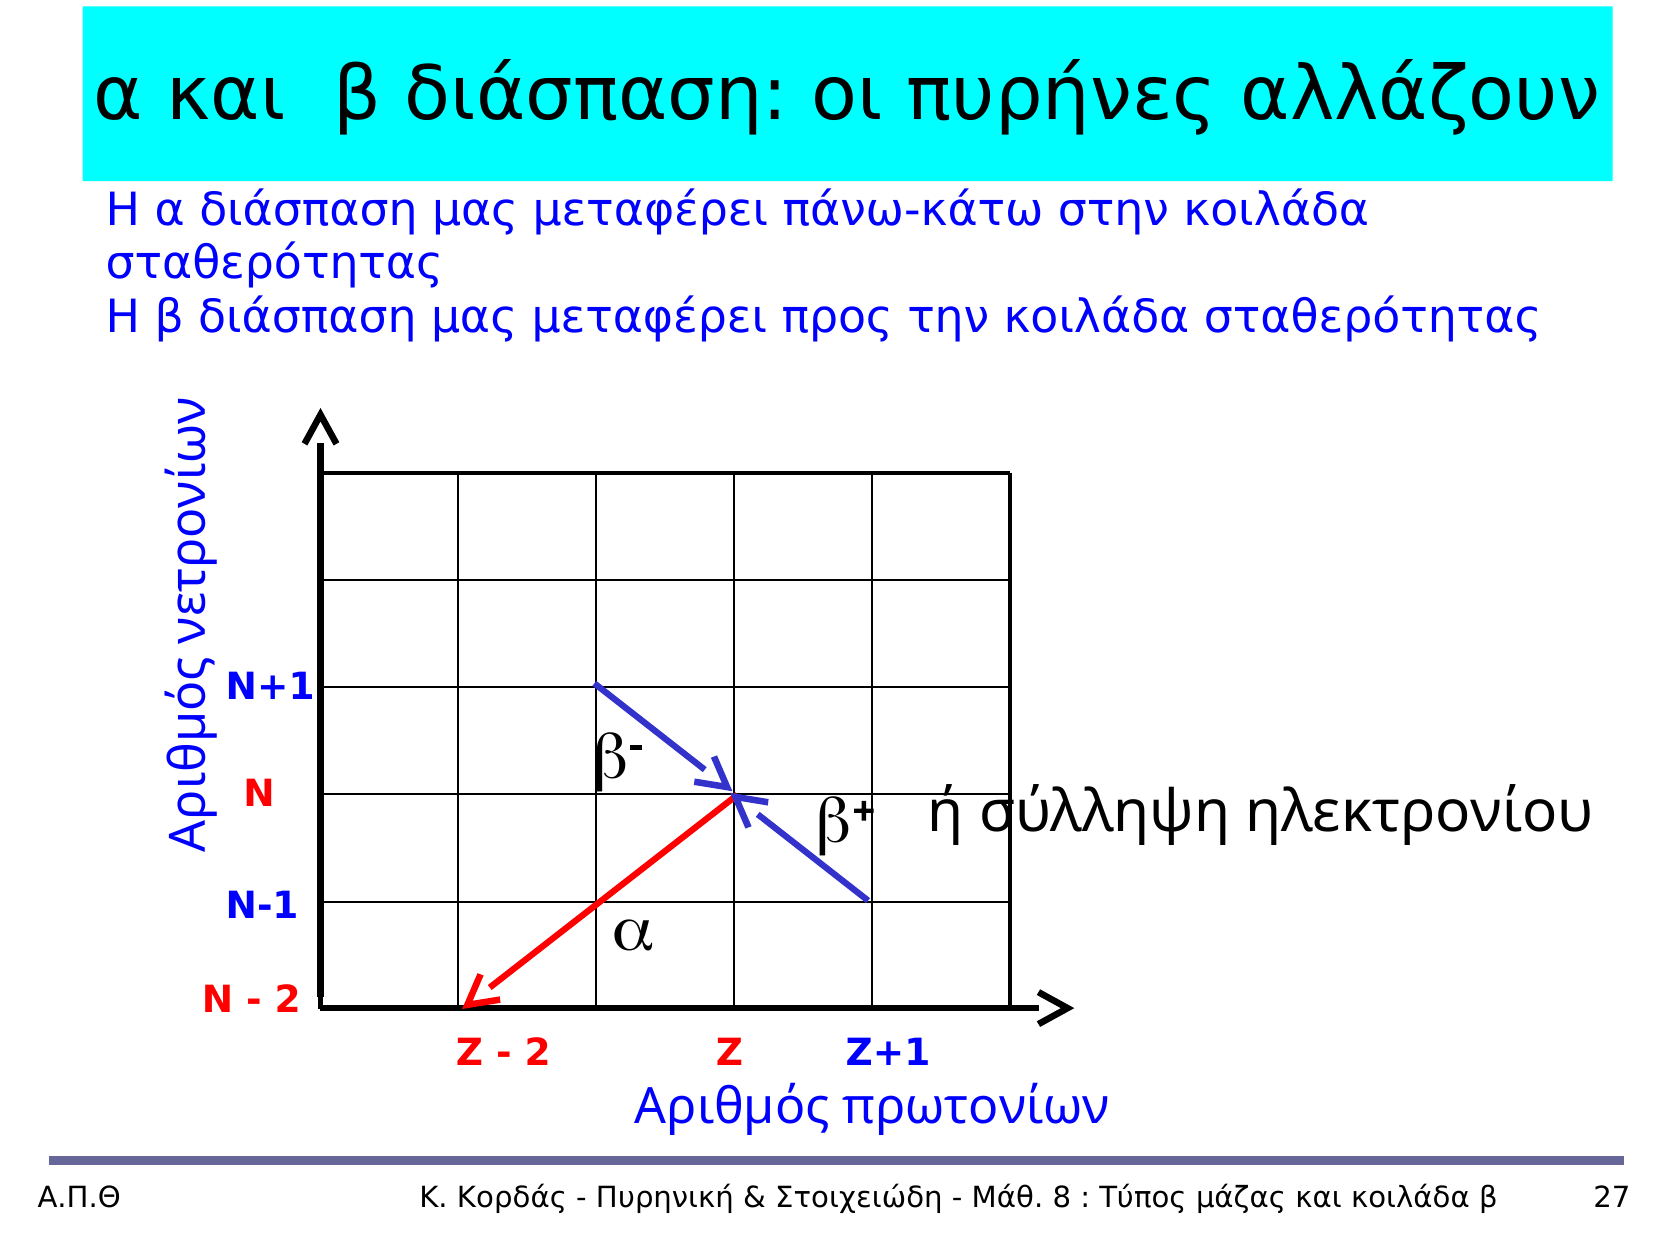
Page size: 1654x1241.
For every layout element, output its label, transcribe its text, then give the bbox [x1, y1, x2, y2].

text_box - [578, 704, 658, 800]
text_box Ν-1 [210, 876, 361, 935]
text_box Ν+1 [210, 657, 361, 717]
text_box Αριθμός πρωτονίων [620, 1065, 1126, 1142]
text_box + [800, 767, 890, 864]
text_box ή σύλληψη ηλεκτρονίου [913, 765, 1609, 851]
text_box  [597, 875, 670, 972]
text_box Ζ [700, 1023, 830, 1083]
text_box Ν [228, 763, 379, 823]
title α και β διάσπαση: οι πυρήνες αλλάζουν [82, 6, 1613, 182]
text_box Ν - 2 [187, 970, 338, 1030]
text_box Ζ - 2 [441, 1023, 592, 1083]
text_box - [628, 704, 658, 728]
text_box Ζ+1 [830, 1023, 981, 1083]
text_box Αριθμός νετρονίων [146, 382, 223, 867]
text_box Η α διάσπαση μας μεταφέρει πάνω-κάτω στην κοιλάδα σταθερότητας Η β διάσπαση μας μεταφέρει προς την κοιλάδα σταθερότητας [90, 175, 1595, 352]
